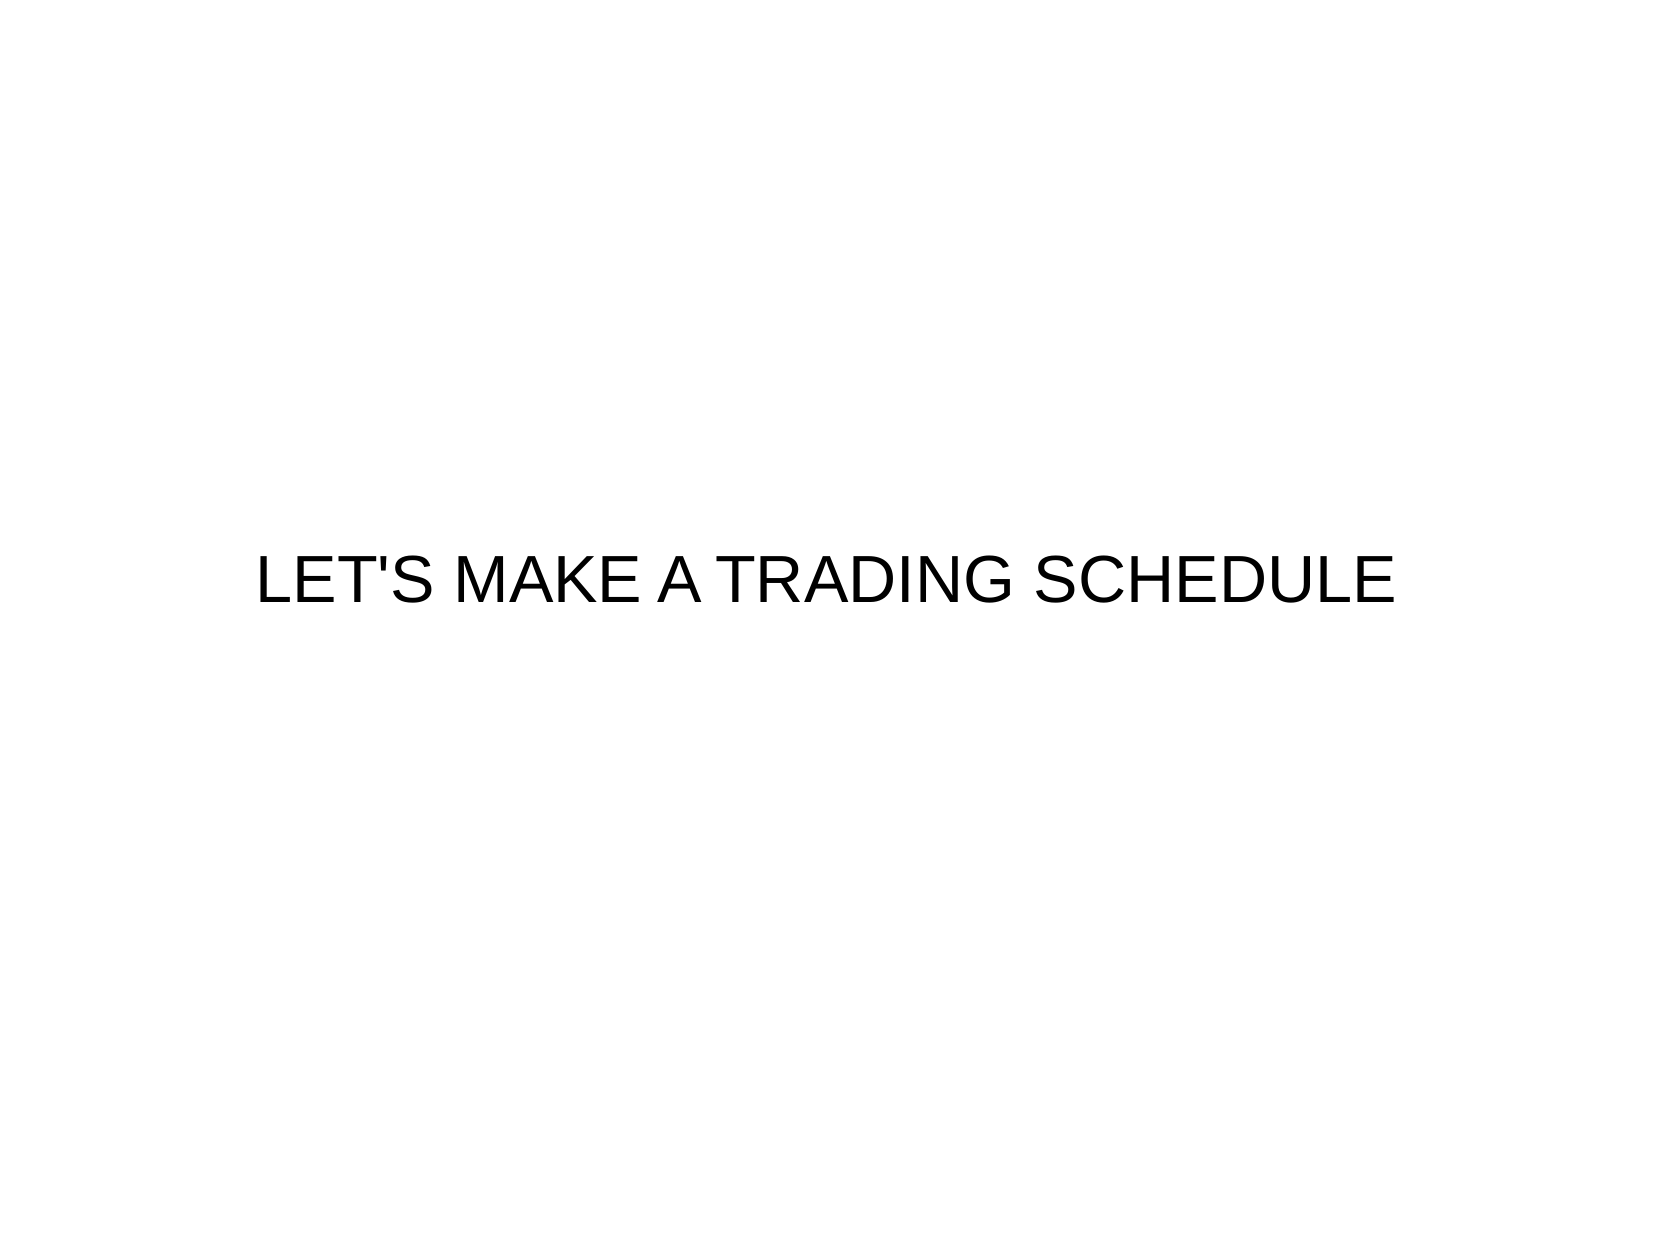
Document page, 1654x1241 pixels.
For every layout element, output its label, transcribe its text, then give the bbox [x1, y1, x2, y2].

subtitle LET'S MAKE A TRADING SCHEDULE [82, 49, 1571, 1109]
